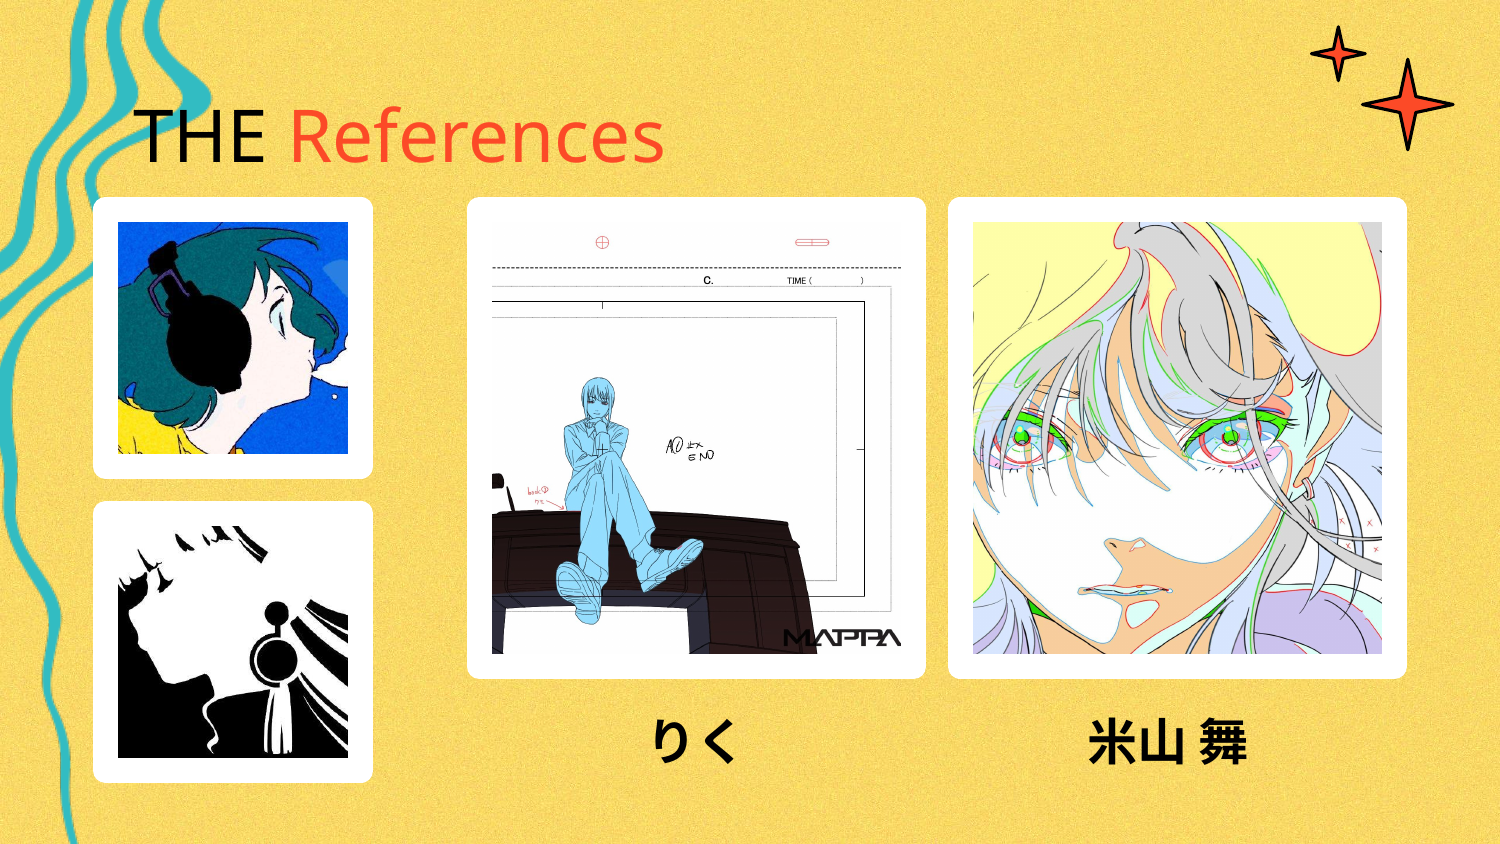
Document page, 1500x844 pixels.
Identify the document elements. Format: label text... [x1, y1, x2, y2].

title THE References [118, 86, 1382, 180]
picture [0, 0, 1500, 844]
text_box りく [460, 695, 932, 786]
text_box 米山 舞 [932, 695, 1404, 786]
